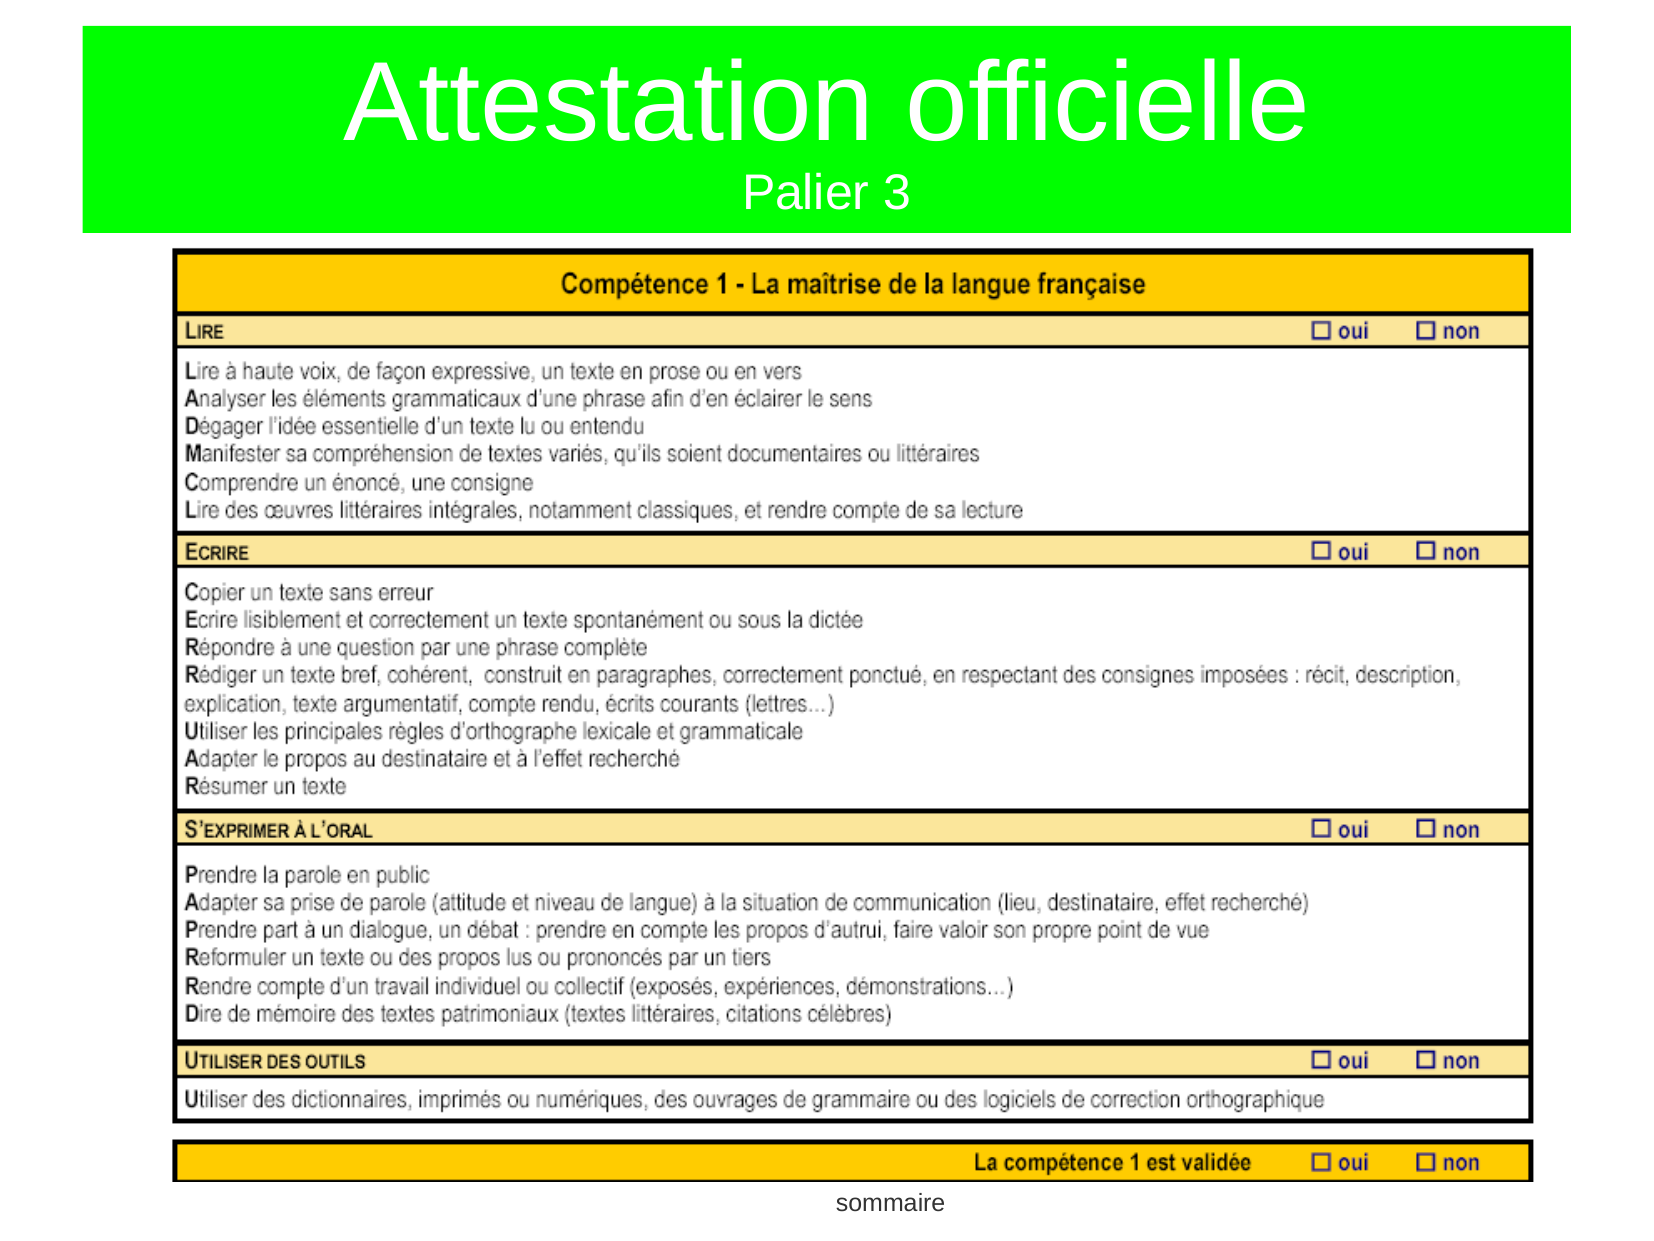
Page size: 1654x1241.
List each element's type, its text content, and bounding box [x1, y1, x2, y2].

picture [147, 236, 1536, 1182]
text_box sommaire [739, 1181, 1042, 1224]
title Attestation officielle Palier 3 [82, 25, 1571, 233]
